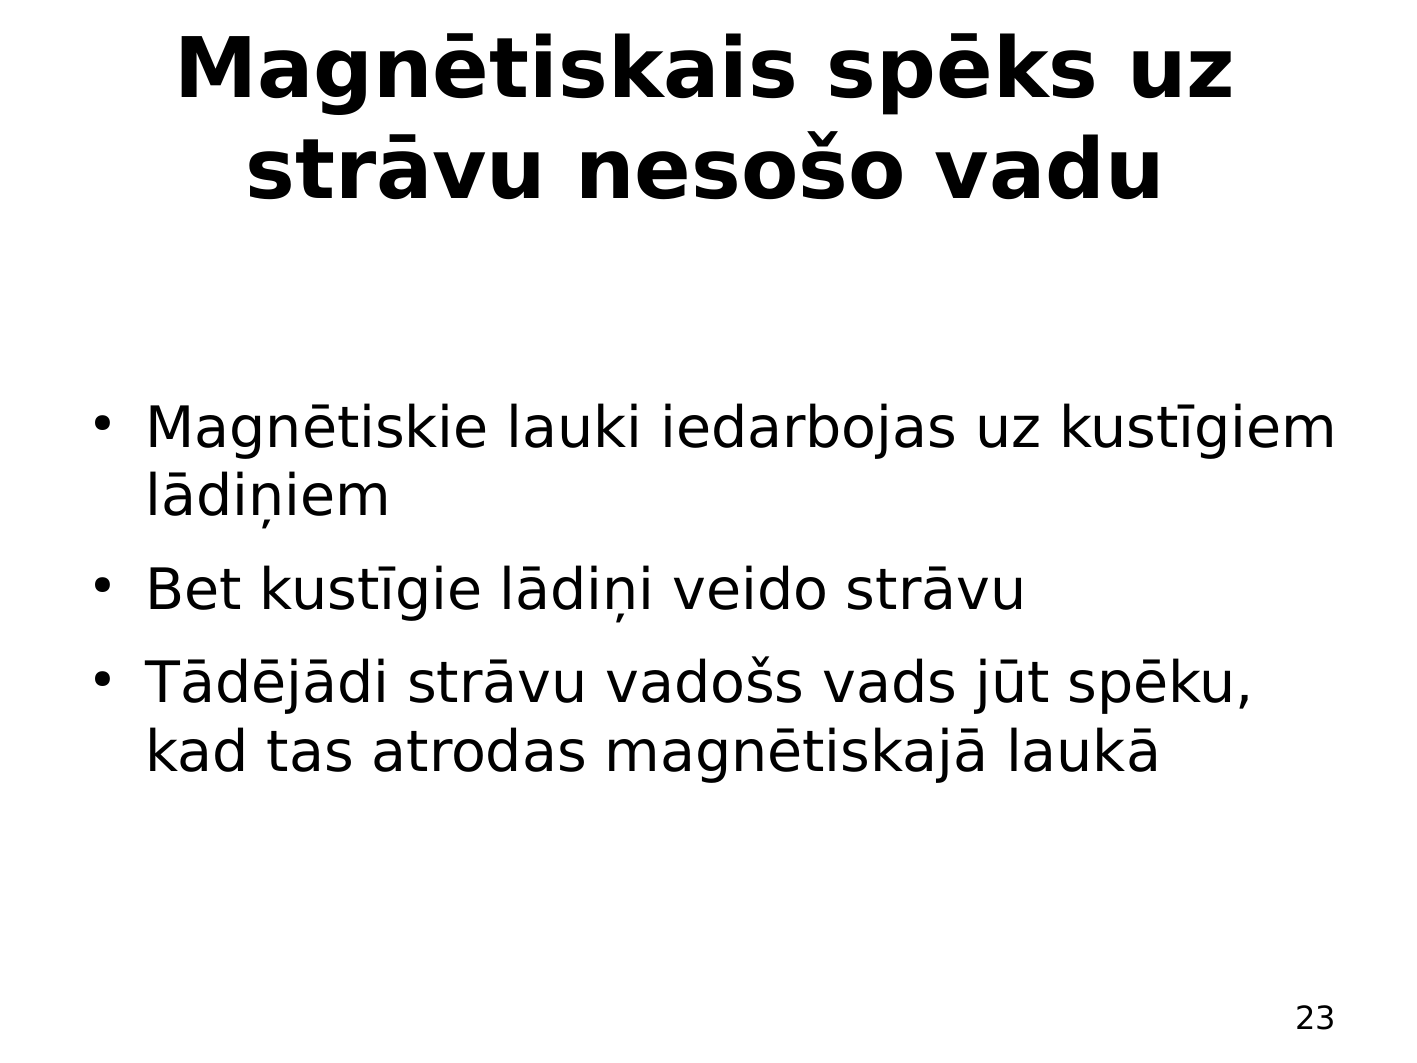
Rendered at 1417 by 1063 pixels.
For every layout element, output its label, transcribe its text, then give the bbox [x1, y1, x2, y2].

list Magnētiskie lauki iedarbojas uz kustīgiem lādiņiem Bet kustīgie lādiņi veido strāvu Tādējādi strāvu vadošs vads jūt spēku, kad tas atrodas magnētiskajā laukā [59, 382, 1365, 900]
title Magnētiskais spēks uz strāvu nesošo vadu [103, 38, 1308, 192]
